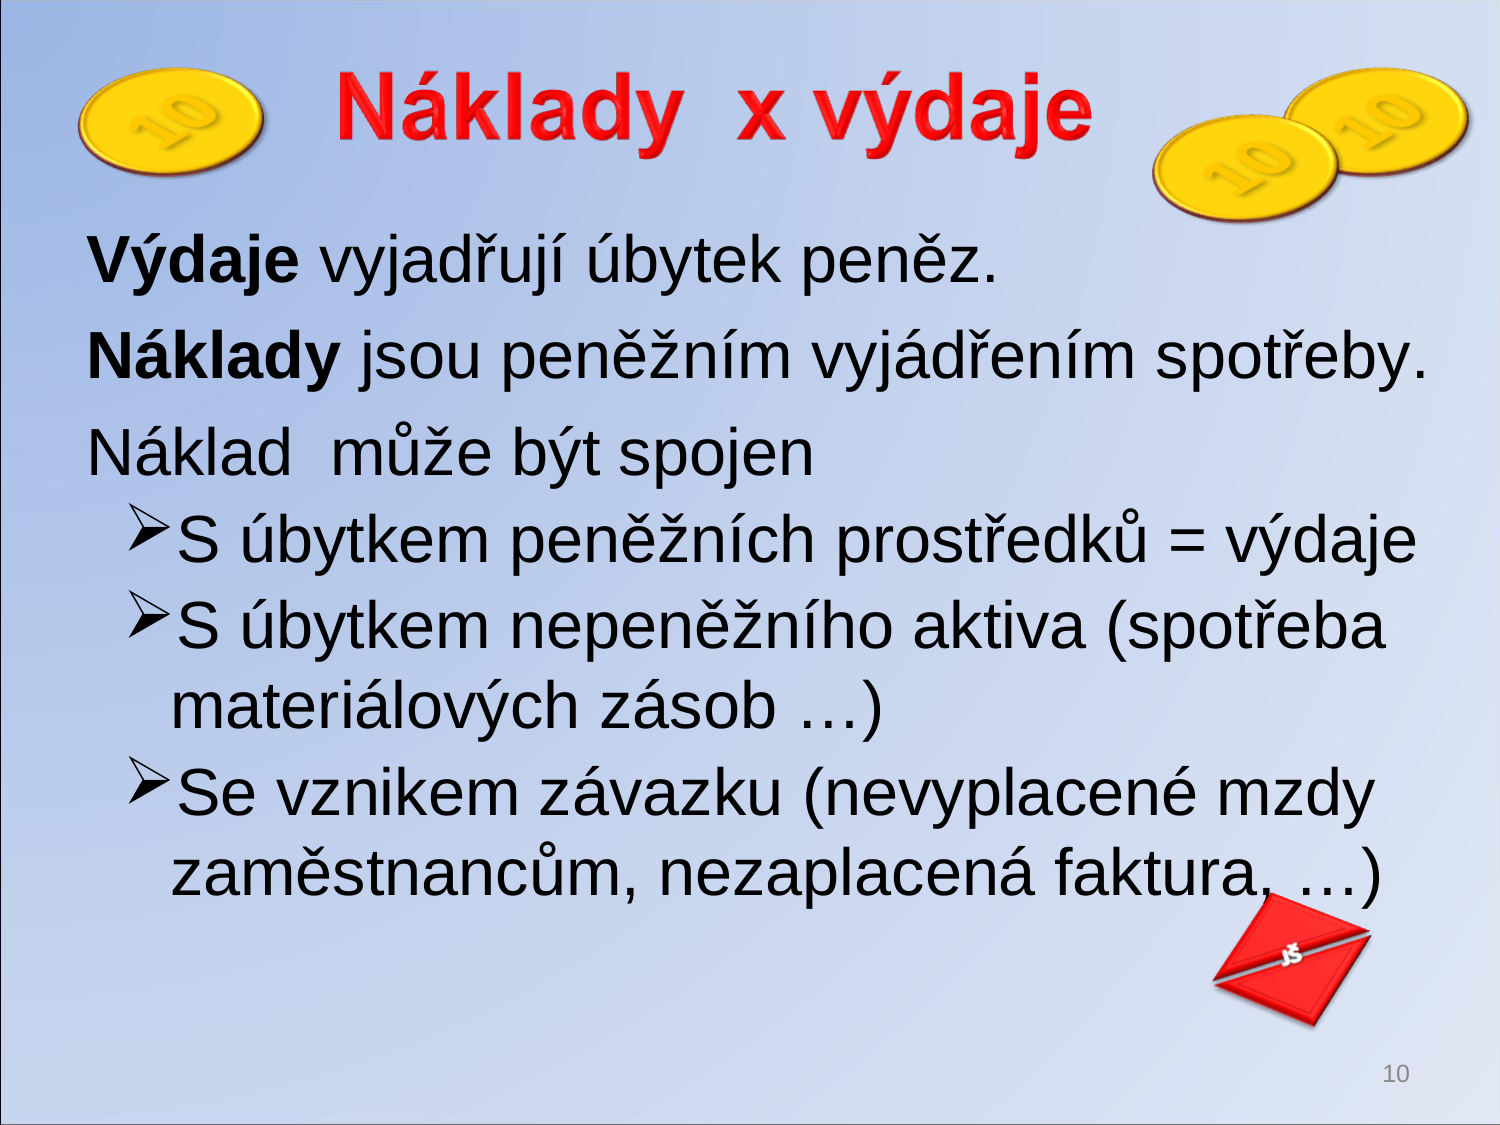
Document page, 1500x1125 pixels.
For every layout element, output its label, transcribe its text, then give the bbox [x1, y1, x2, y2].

text_box <číslo> [1074, 1042, 1426, 1103]
picture [0, 0, 1500, 1125]
list Výdaje vyjadřují úbytek peněz. Náklady jsou peněžním vyjádřením spotřeby. Náklad může být spojen S úbytkem peněžních prostředků = výdaje S úbytkem nepeněžního aktiva (spotřeba materiálových zásob …) Se vznikem závazku (nevyplacené mzdy zaměstnancům, nezaplacená faktura, …) [53, 207, 1447, 1024]
